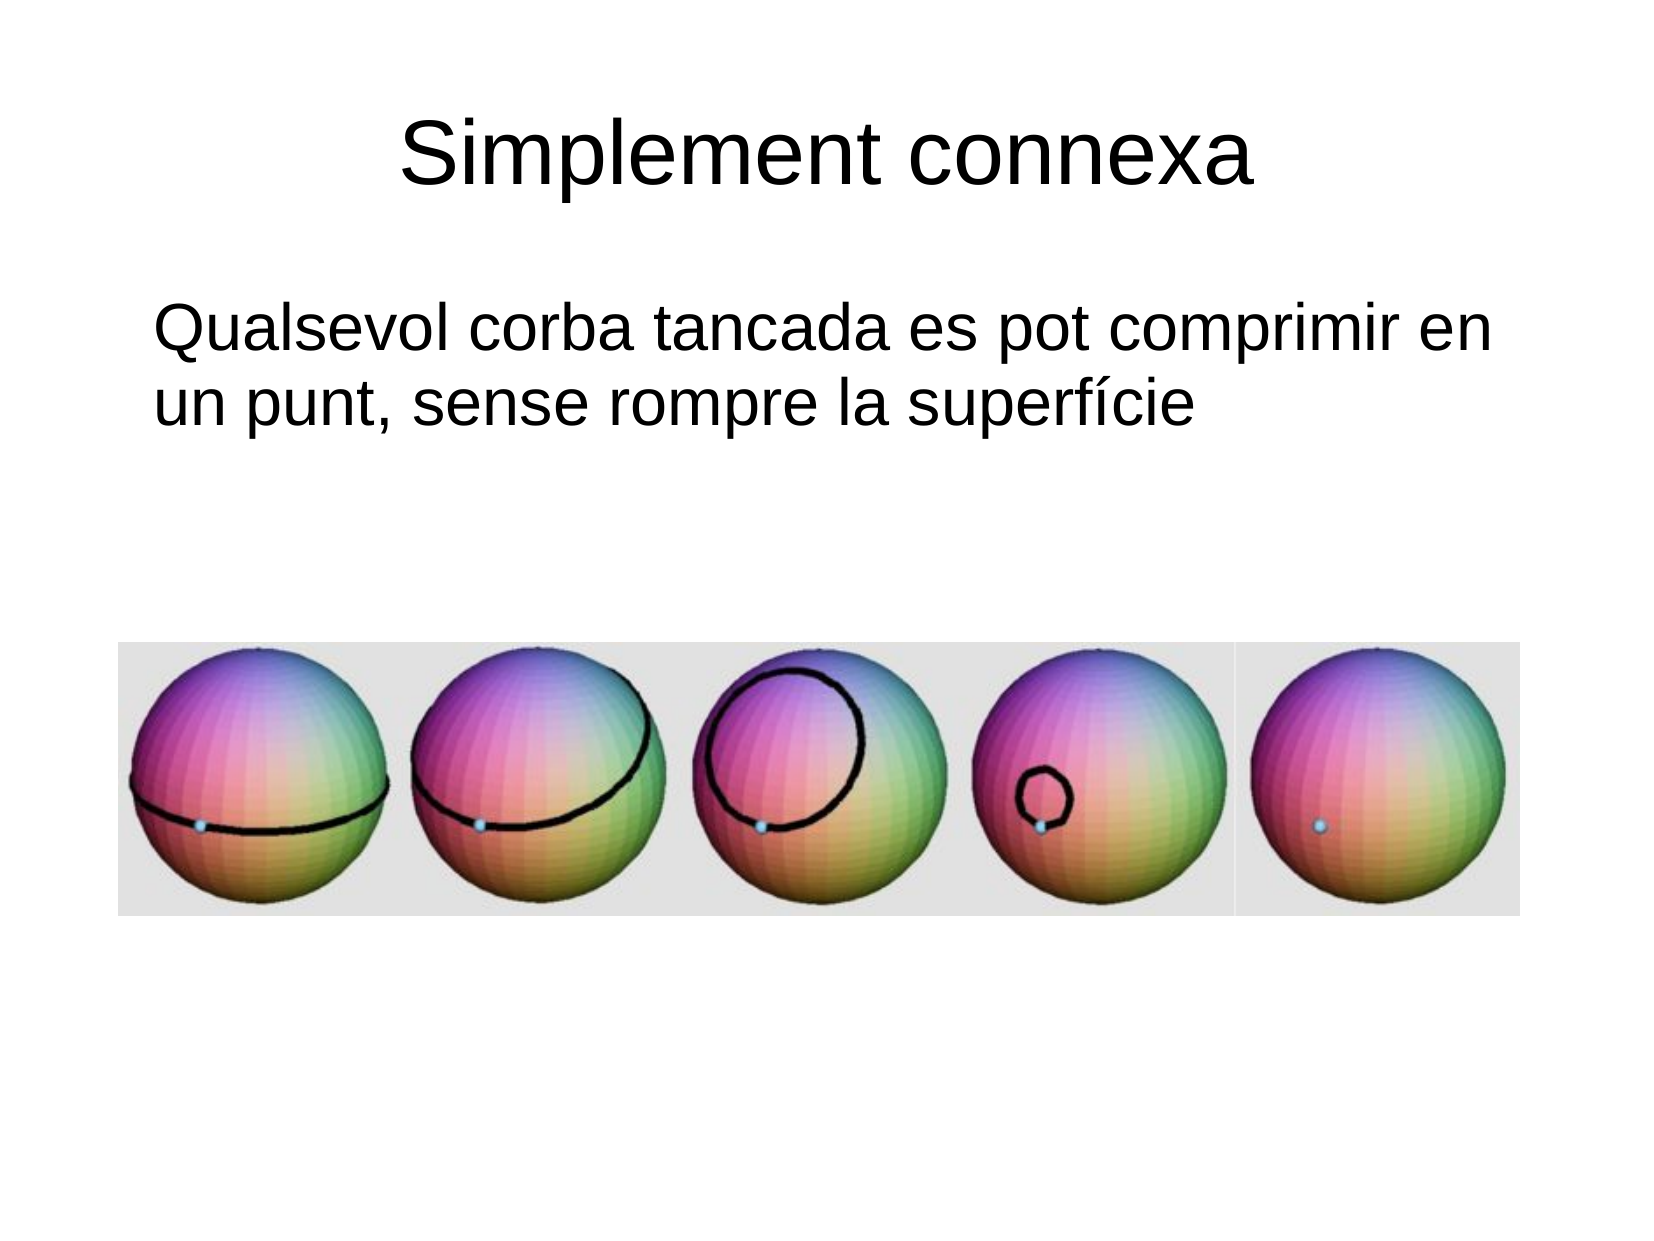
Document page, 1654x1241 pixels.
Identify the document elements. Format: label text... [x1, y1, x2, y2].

list Qualsevol corba tancada es pot comprimir en un punt, sense rompre la superfície [82, 290, 1571, 1109]
title Simplement connexa [82, 49, 1571, 257]
